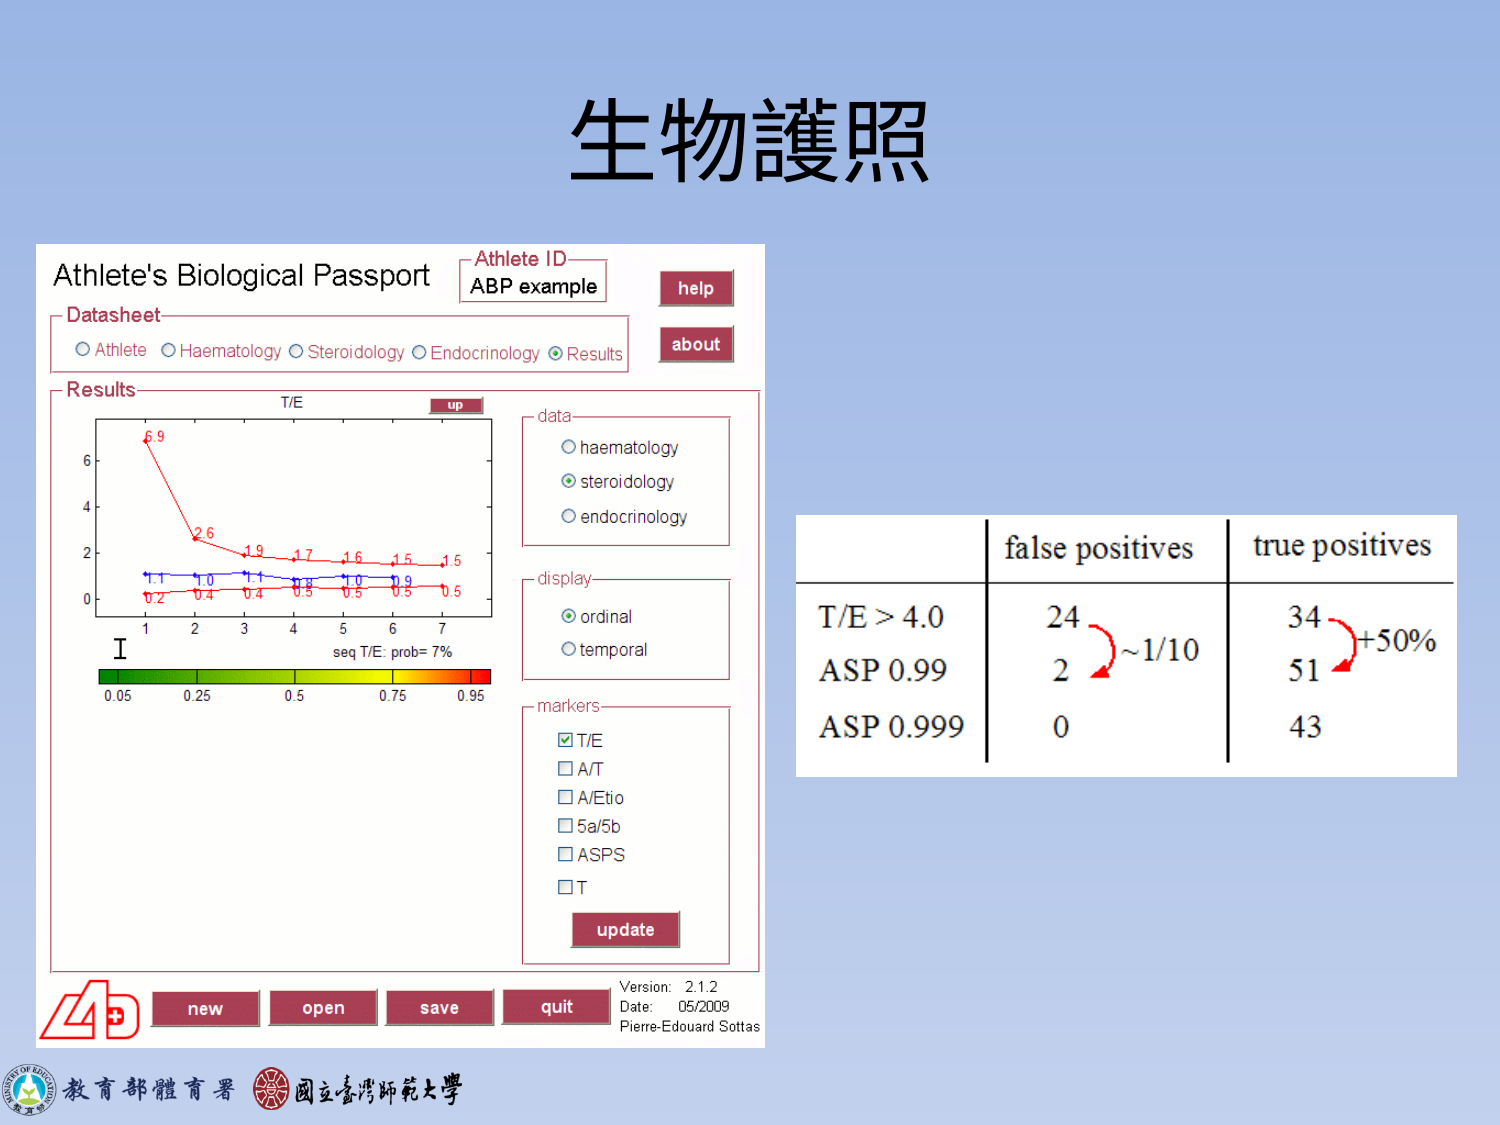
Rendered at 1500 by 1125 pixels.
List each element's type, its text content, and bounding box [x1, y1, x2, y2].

title 生物護照 [75, 45, 1426, 233]
picture [36, 244, 765, 1048]
picture [796, 515, 1457, 777]
